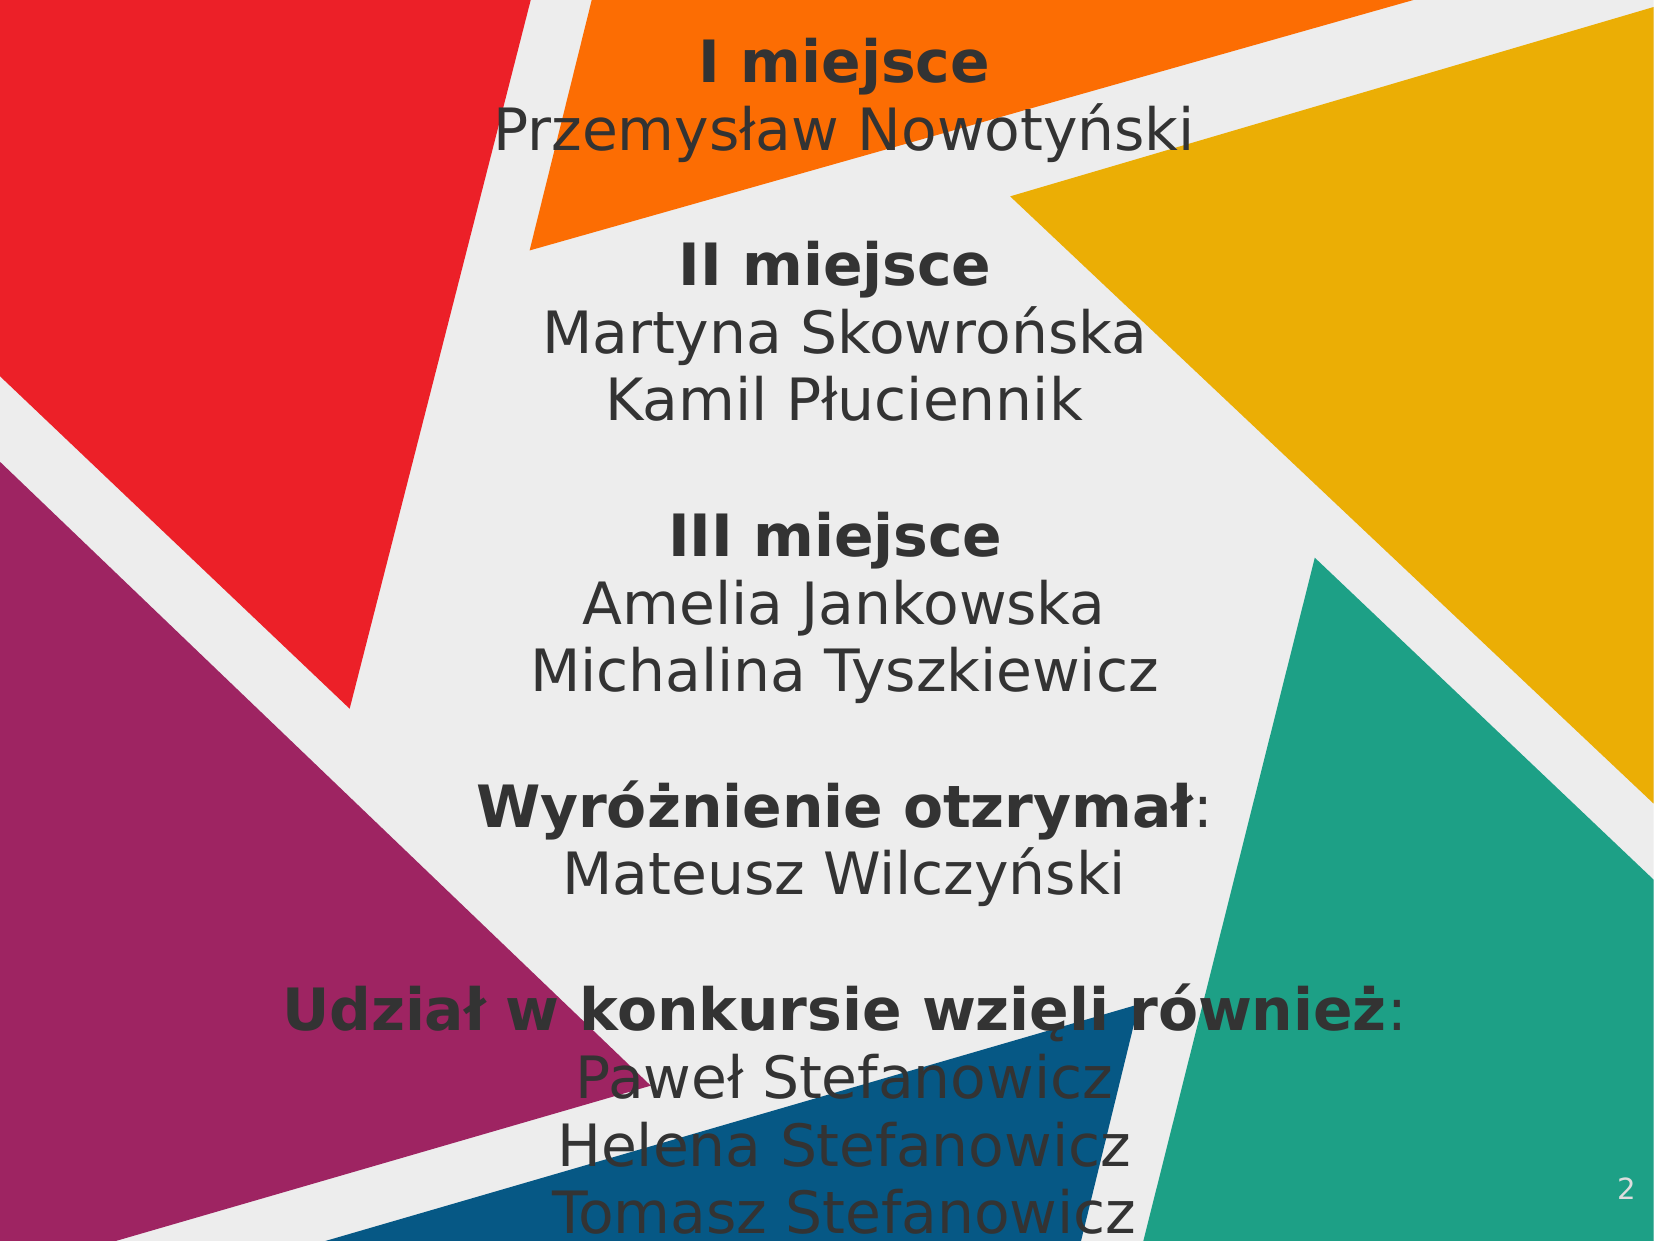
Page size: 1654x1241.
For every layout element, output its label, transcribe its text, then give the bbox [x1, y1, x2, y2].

title I miejsce Przemysław Nowotyński II miejsce Martyna Skowrońska Kamil Płuciennik III miejsce Amelia Jankowska Michalina Tyszkiewicz Wyróżnienie otzrymał: Mateusz Wilczyński Udział w konkursie wzięli również: Paweł Stefanowicz Helena Stefanowicz Tomasz Stefanowicz [70, 28, 1619, 1241]
